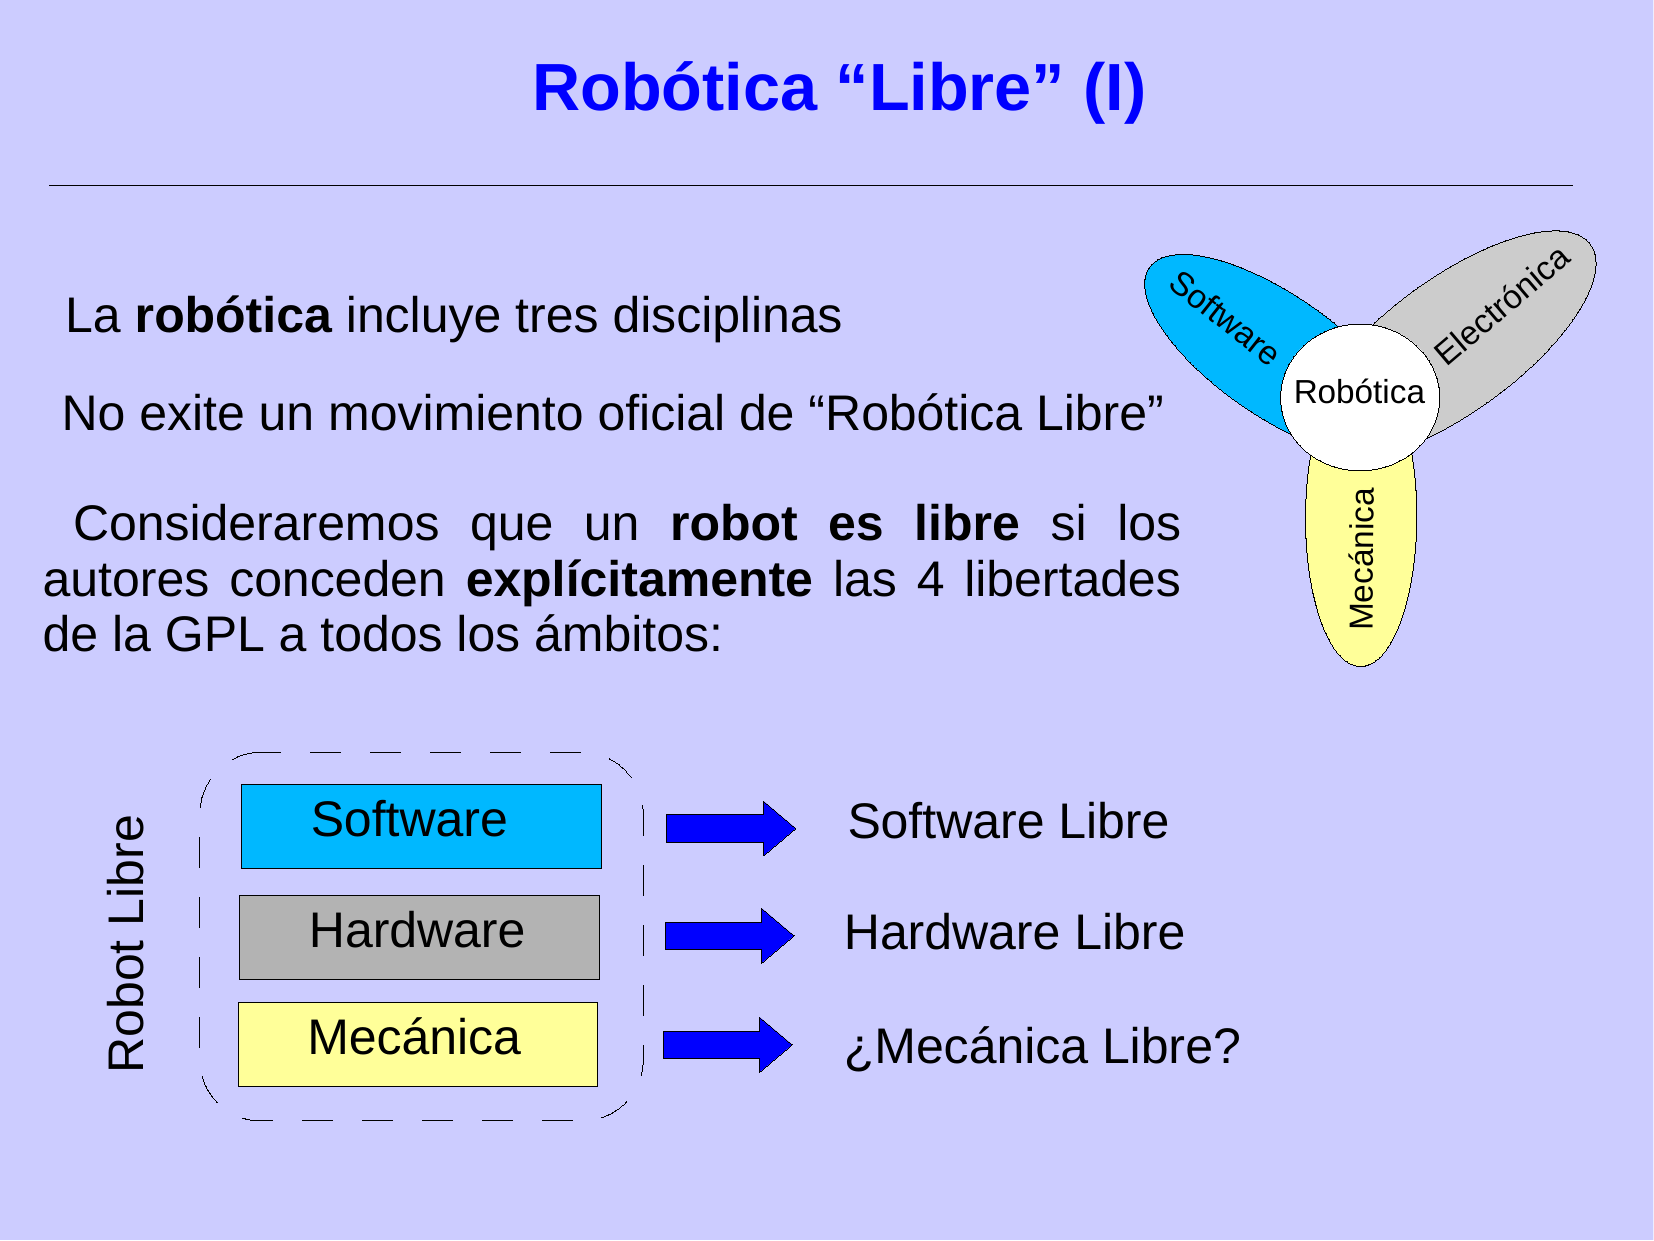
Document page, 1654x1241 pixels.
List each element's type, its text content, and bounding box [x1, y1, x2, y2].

text_box Mecánica [307, 1009, 549, 1066]
text_box Electrónica [1427, 216, 1602, 374]
text_box Robot Libre [97, 798, 154, 1074]
text_box ¿Mecánica Libre? [844, 1018, 1280, 1075]
text_box [238, 1002, 598, 1087]
text_box No exite un movimiento oficial de “Robótica Libre” [47, 385, 1162, 442]
text_box Hardware Libre [843, 904, 1217, 961]
text_box [665, 908, 795, 964]
text_box La robótica incluye tres disciplinas [51, 287, 846, 344]
text_box Software Libre [847, 793, 1221, 850]
title Robótica “Libre” (I) [112, 21, 1568, 140]
text_box [663, 1017, 793, 1073]
text_box Robótica [1293, 373, 1438, 418]
text_box Consideraremos que un robot es libre si los autores conceden explícitamente las 4 libertades de la GPL a todos los ámbitos: [42, 495, 1181, 663]
text_box [1144, 230, 1597, 667]
text_box [241, 784, 602, 869]
text_box [666, 801, 796, 856]
text_box Mecánica [1342, 468, 1385, 631]
text_box Software [310, 791, 544, 848]
text_box Software [1159, 262, 1297, 391]
text_box [239, 895, 600, 980]
text_box Hardware [309, 902, 557, 959]
